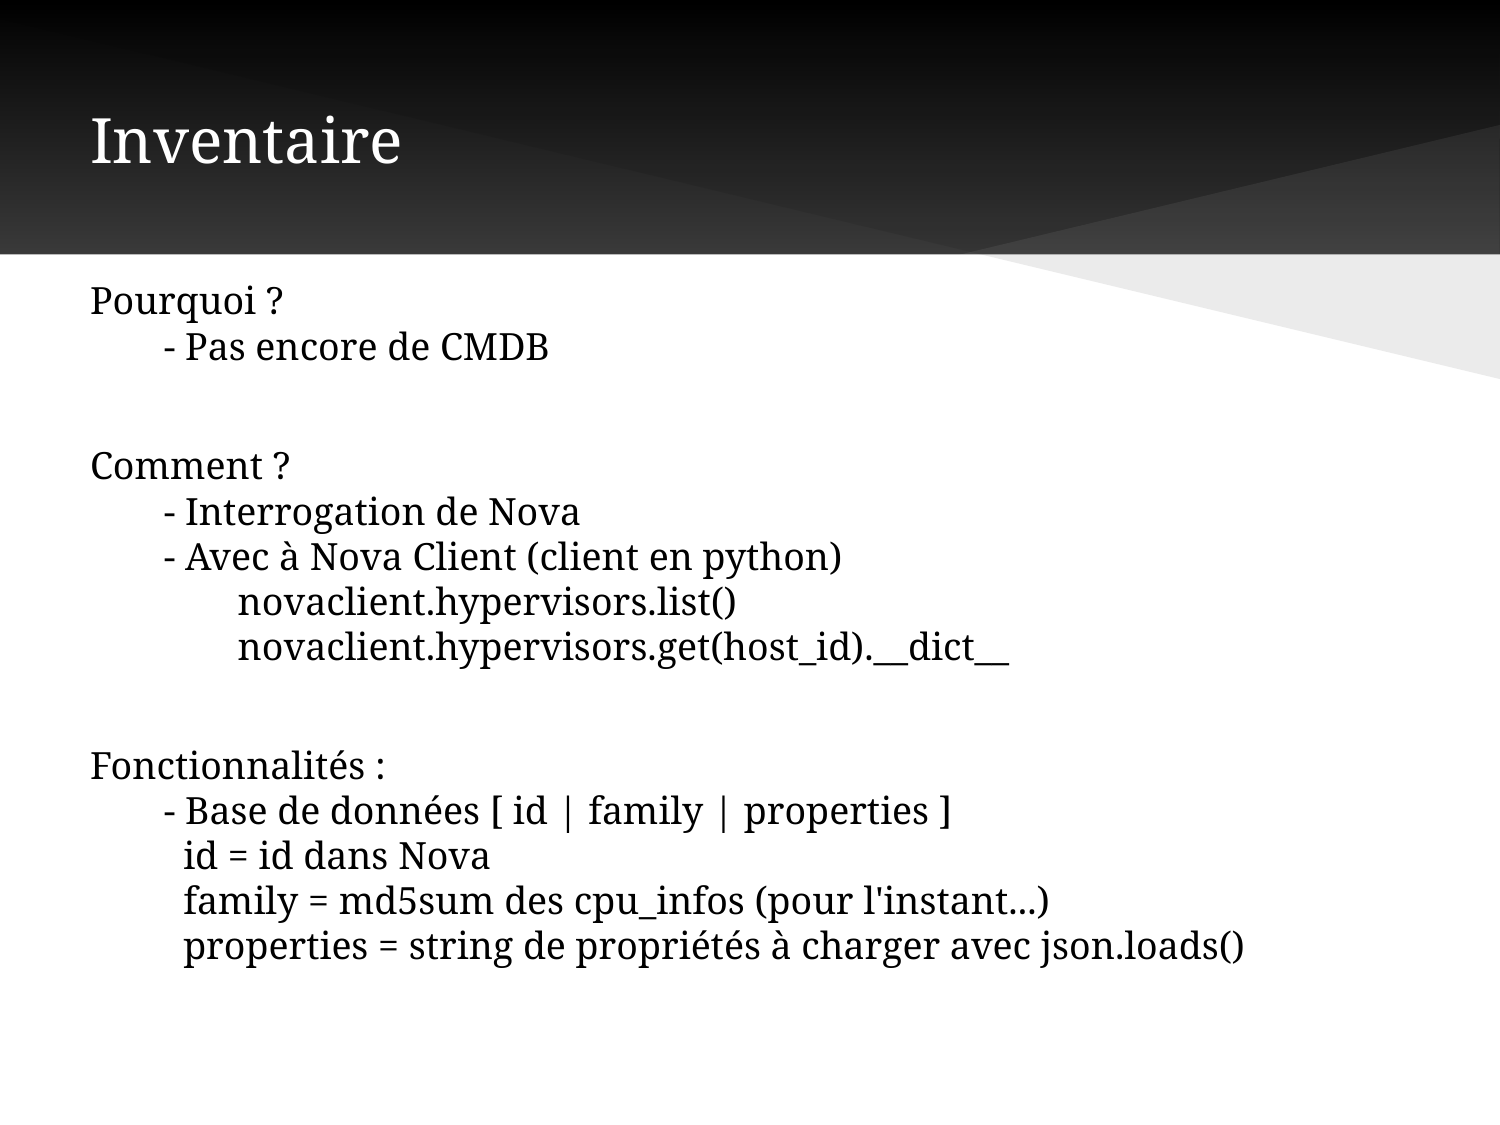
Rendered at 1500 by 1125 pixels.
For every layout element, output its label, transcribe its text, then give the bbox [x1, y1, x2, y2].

title Inventaire [75, 45, 1425, 233]
list Pourquoi ? - Pas encore de CMDB Comment ? - Interrogation de Nova - Avec à Nova Client (client en python) novaclient.hypervisors.list() novaclient.hypervisors.get(host_id).__dict__ Fonctionnalités : - Base de données [ id | family | properties ] id = id dans Nova family = md5sum des cpu_infos (pour l'instant...) properties = string de propriétés à charger avec json.loads() [75, 262, 1425, 1078]
